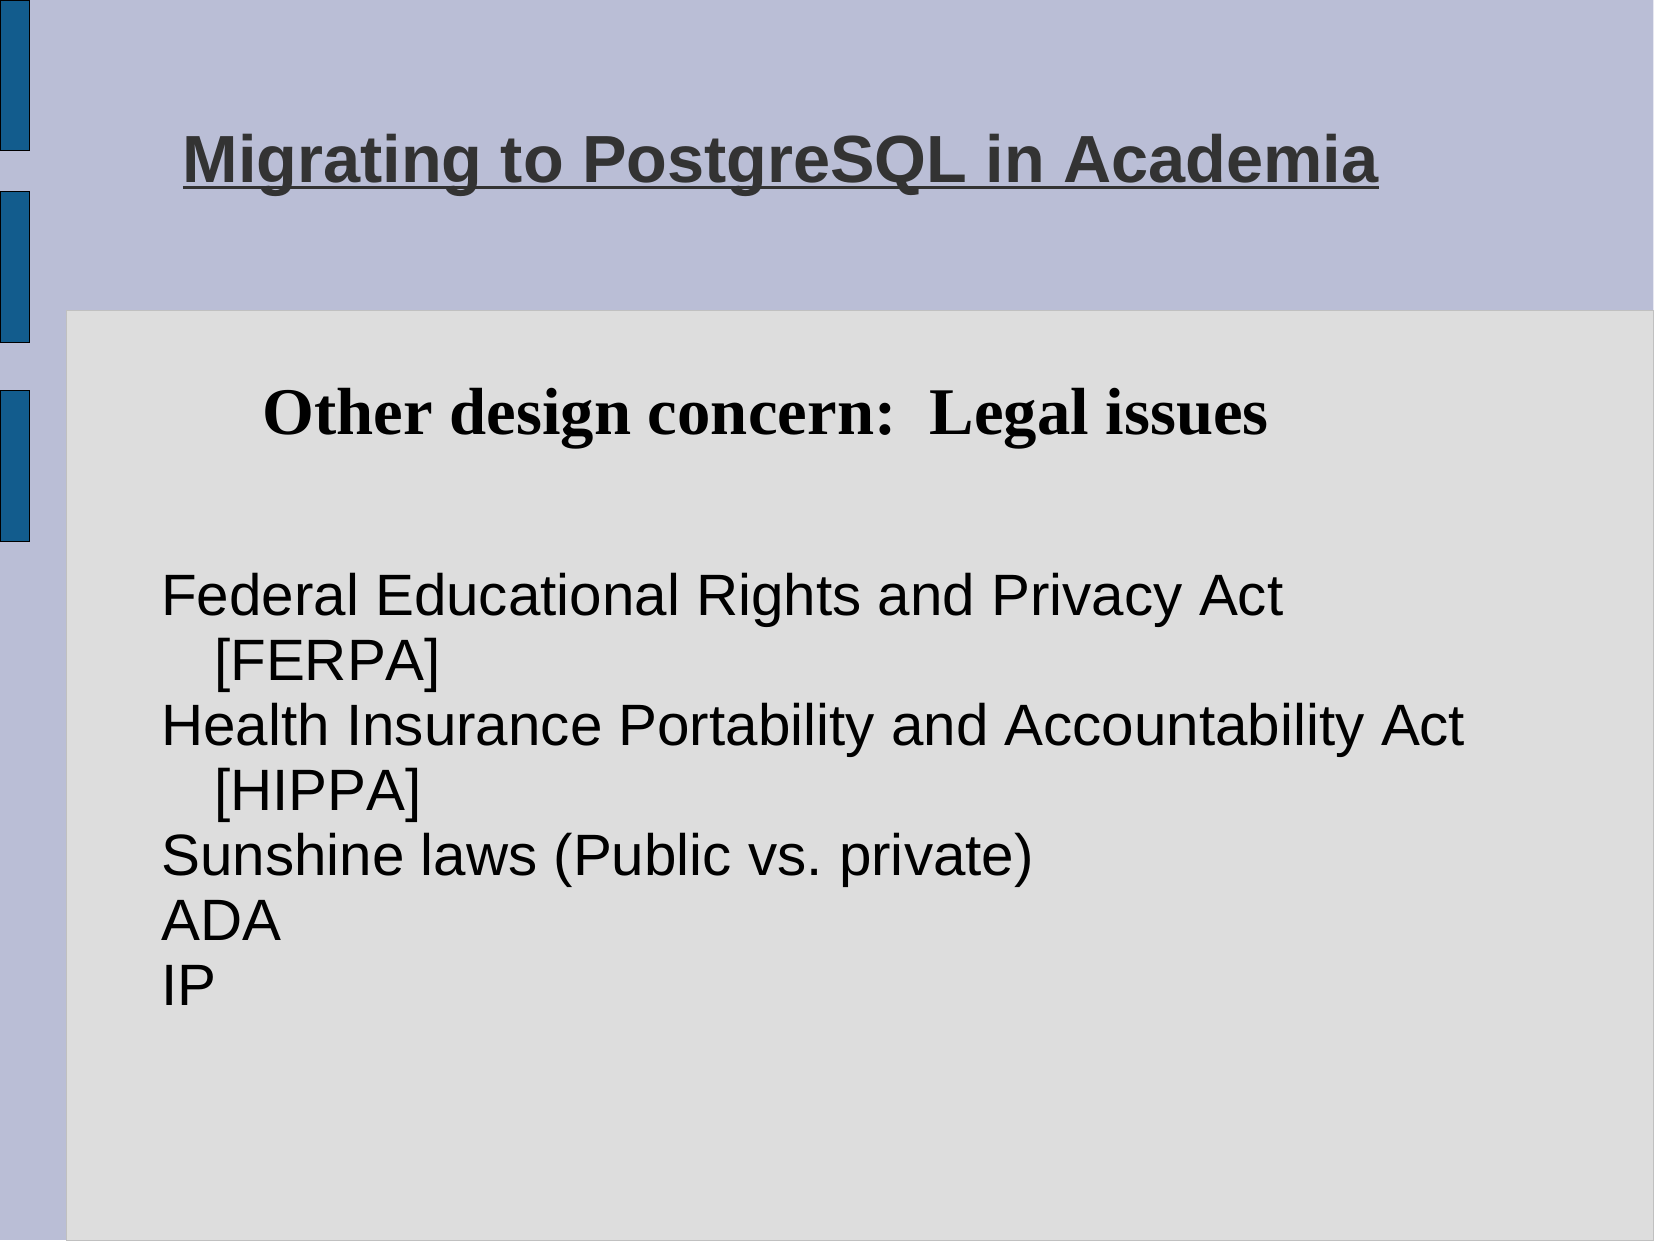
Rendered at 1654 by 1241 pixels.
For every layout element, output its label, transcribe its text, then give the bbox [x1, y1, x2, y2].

title Migrating to PostgreSQL in Academia [75, 55, 1488, 263]
list Federal Educational Rights and Privacy Act [FERPA] Health Insurance Portability and Accountability Act [HIPPA] Sunshine laws (Public vs. private) ADA IP [152, 562, 1565, 1017]
text_box Other design concern: Legal issues [262, 375, 1426, 450]
